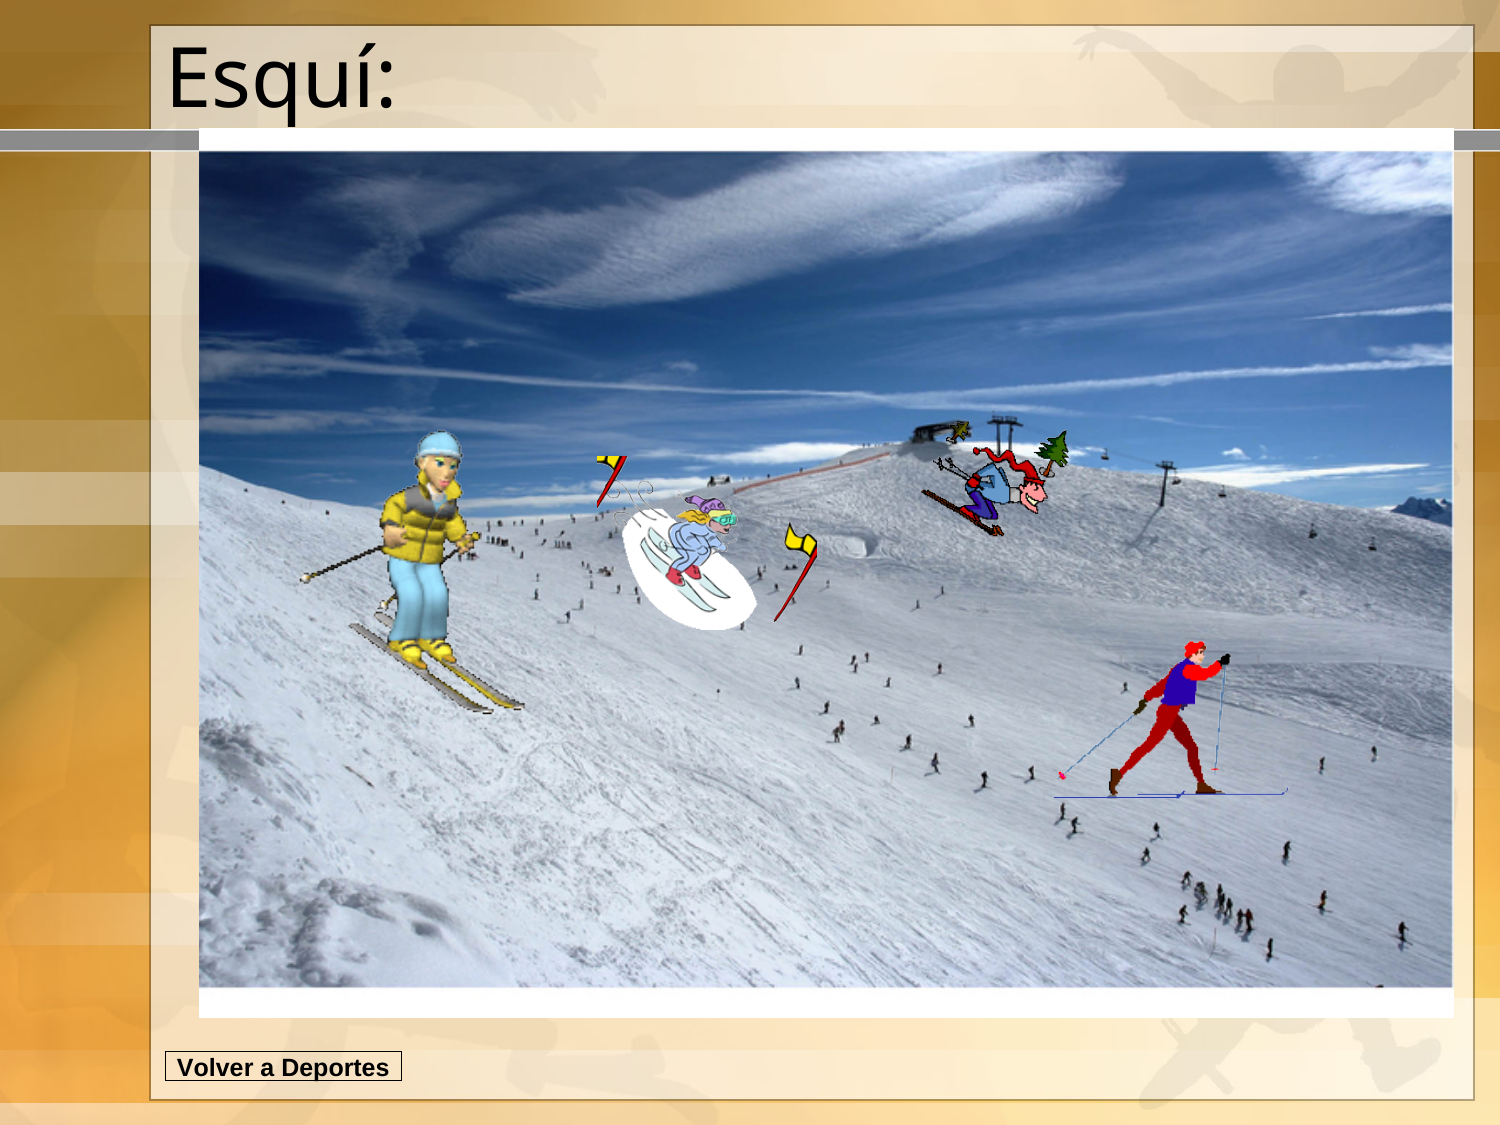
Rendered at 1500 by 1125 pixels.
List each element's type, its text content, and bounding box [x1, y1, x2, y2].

picture [0, 0, 1500, 1125]
title Esquí: [149, 0, 1463, 151]
text_box Volver a Deportes [165, 1051, 402, 1081]
